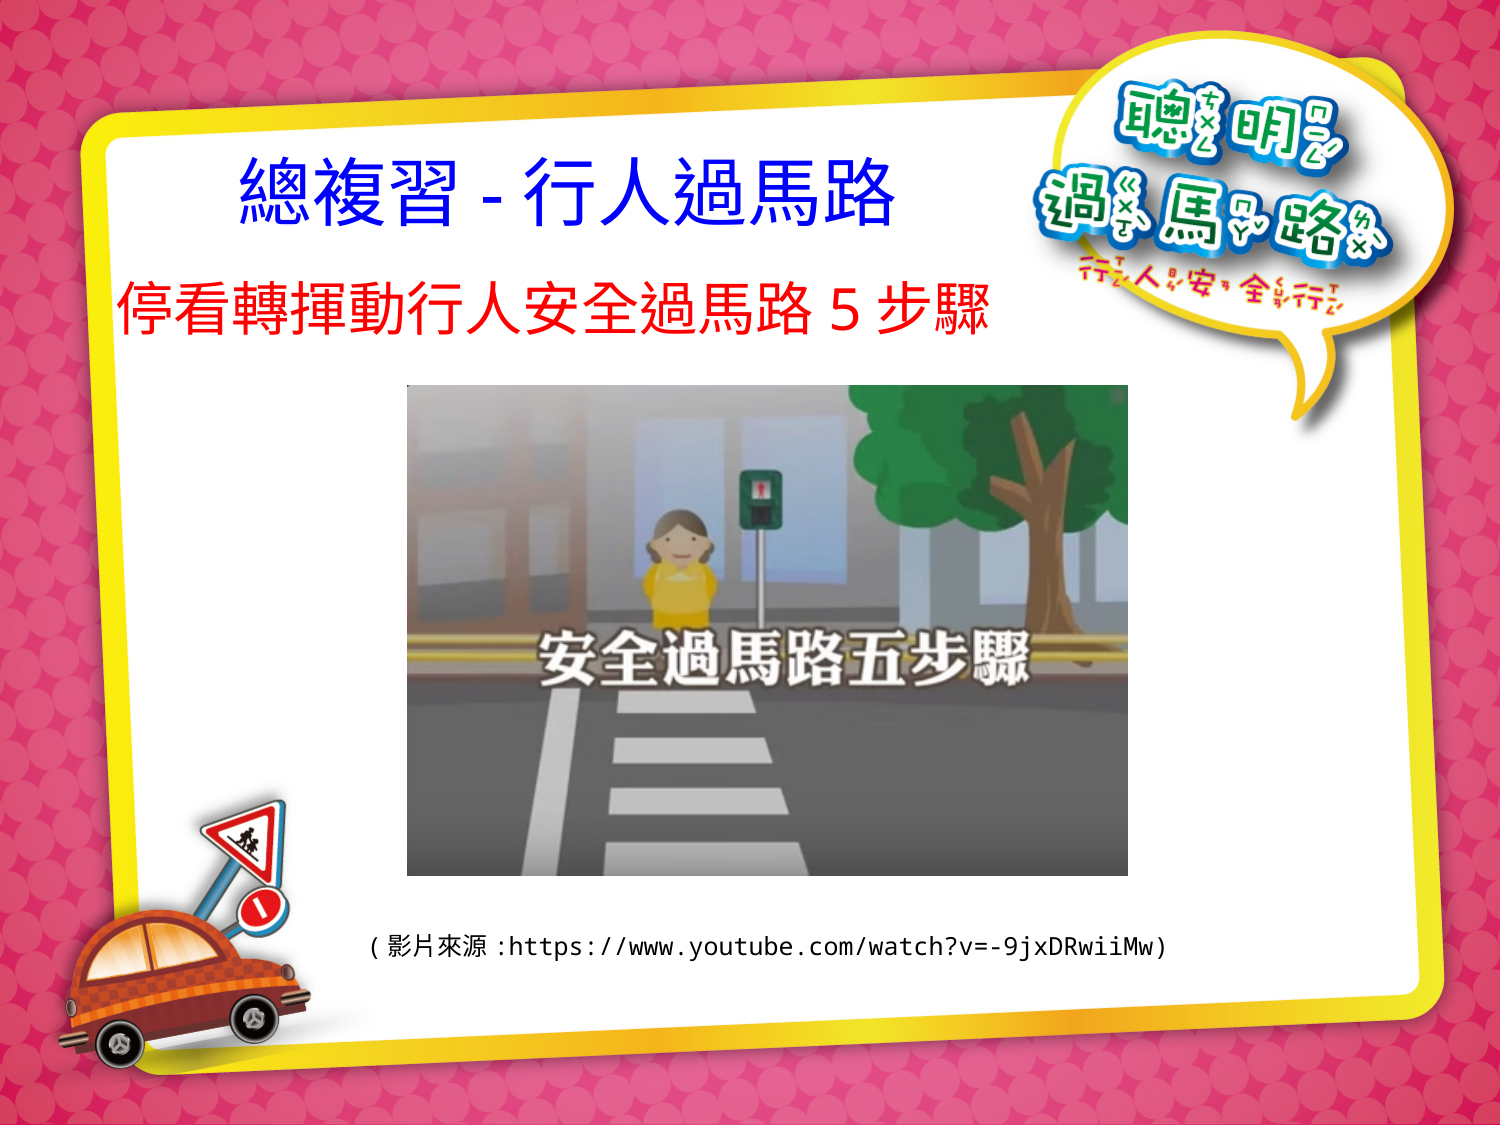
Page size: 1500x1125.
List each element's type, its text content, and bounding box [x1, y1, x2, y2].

picture [407, 385, 1128, 877]
title 總複習-行人過馬路 [76, 78, 1058, 303]
text_box (影片來源:https://www.youtube.com/watch?v=-9jxDRwiiMw) [67, 847, 1468, 973]
text_box 停看轉揮動行人安全過馬路5步驟 [100, 264, 1140, 349]
